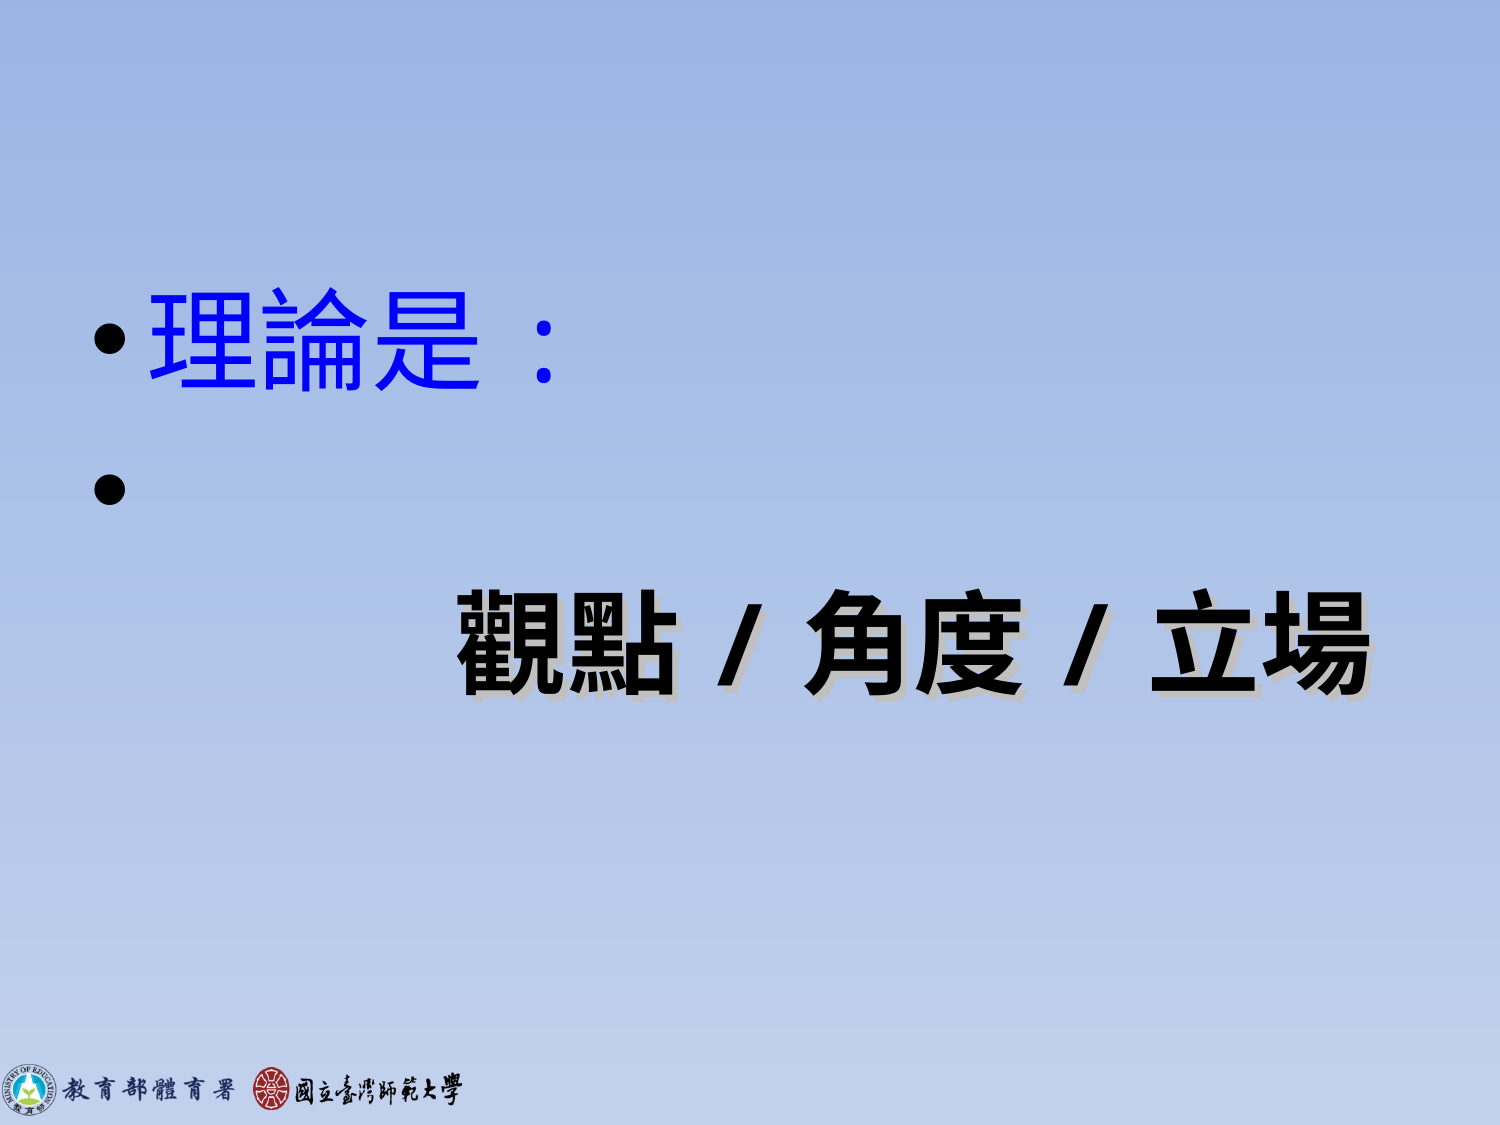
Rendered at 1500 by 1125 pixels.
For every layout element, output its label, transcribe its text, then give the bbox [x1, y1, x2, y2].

list 理論是: 觀點/角度/立場 [75, 262, 1426, 1005]
